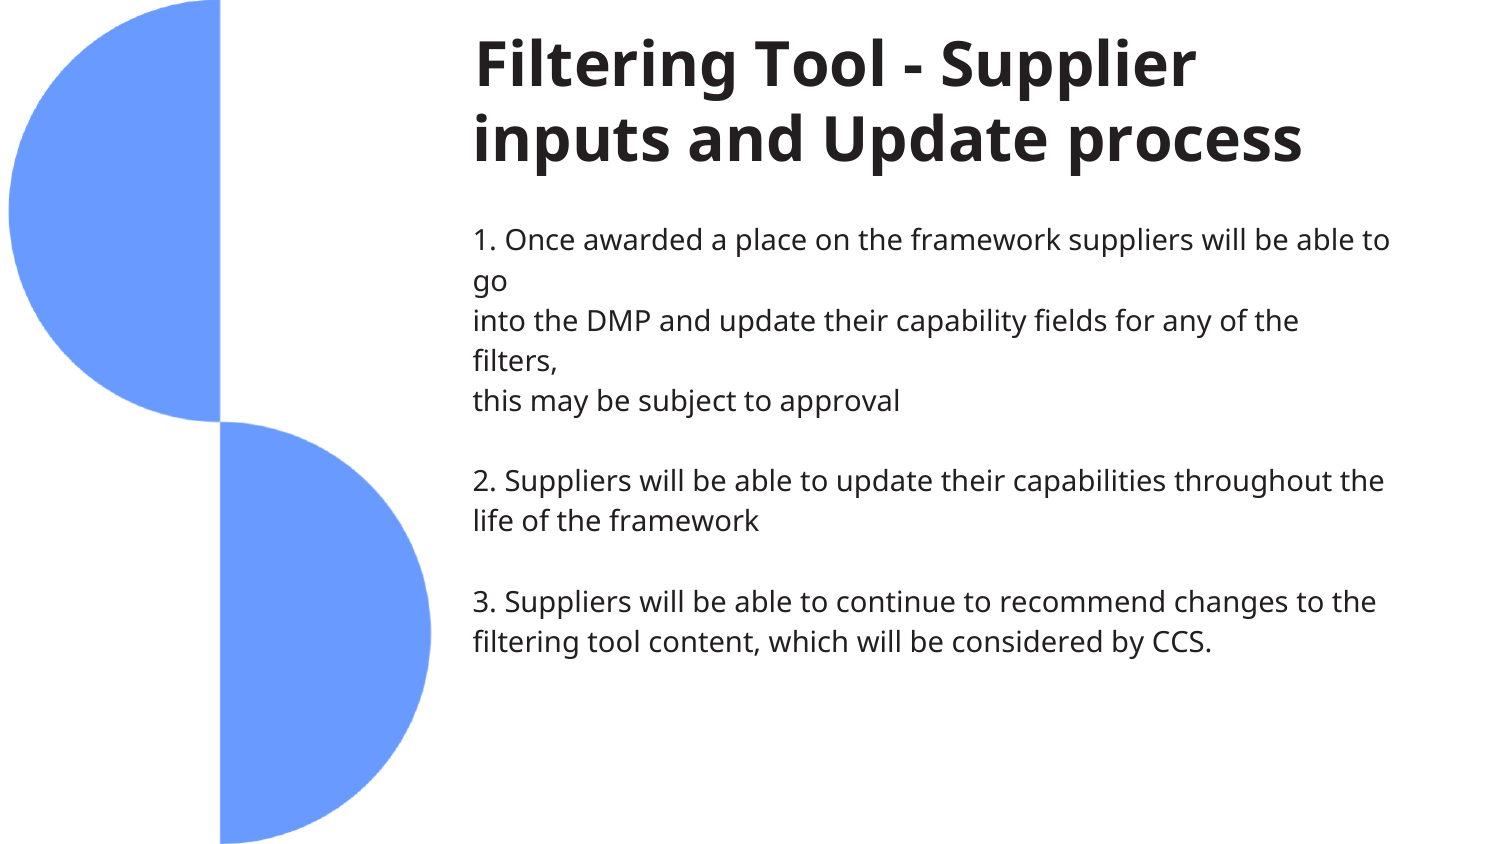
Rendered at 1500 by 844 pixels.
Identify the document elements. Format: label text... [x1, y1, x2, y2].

title 1. Once awarded a place on the framework suppliers will be able to go into the DMP and update their capability fields for any of the filters, this may be subject to approval 2. Suppliers will be able to update their capabilities throughout the life of the framework 3. Suppliers will be able to continue to recommend changes to the filtering tool content, which will be considered by CCS. [472, 216, 1393, 579]
title Filtering Tool - Supplier inputs and Update process [472, 23, 1393, 172]
